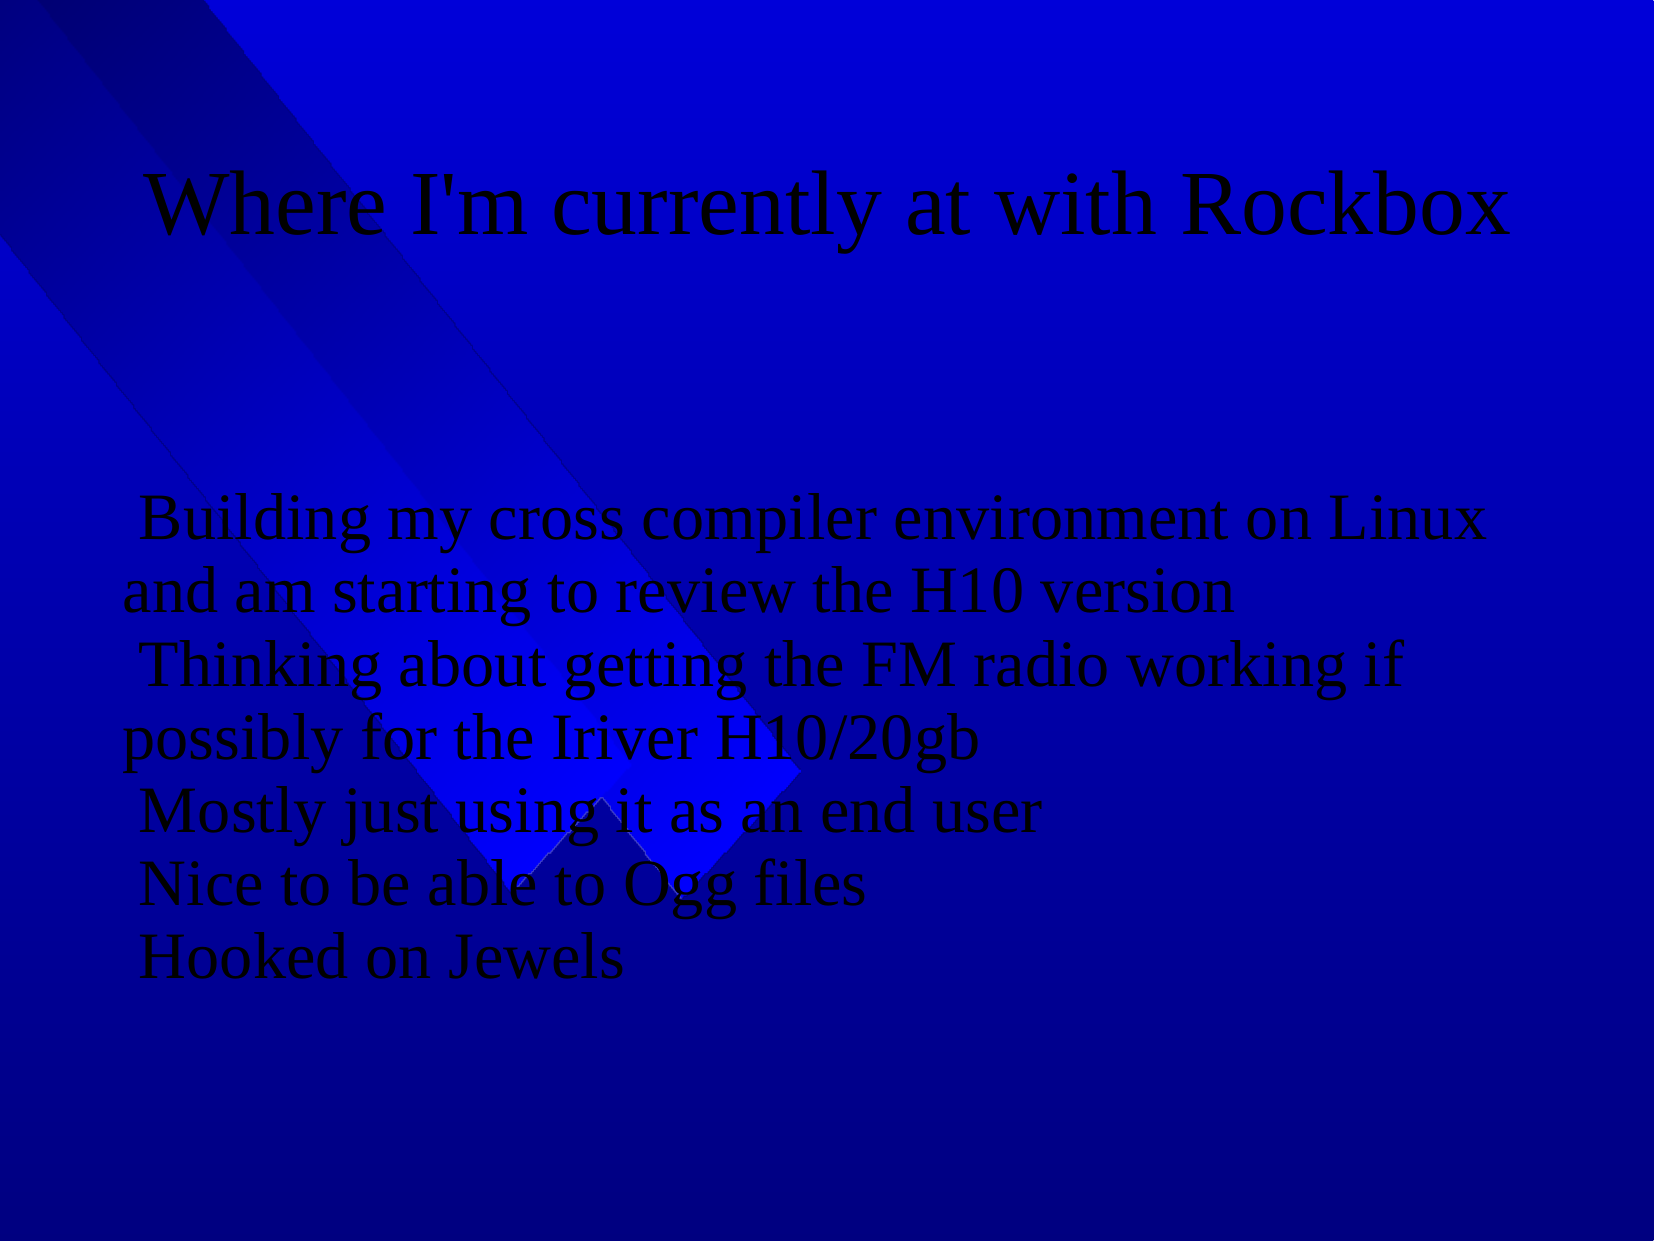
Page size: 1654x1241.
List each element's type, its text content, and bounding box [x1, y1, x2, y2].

subtitle Building my cross compiler environment on Linux and am starting to review the H10 version Thinking about getting the FM radio working if possibly for the Iriver H10/20gb Mostly just using it as an end user Nice to be able to Ogg files Hooked on Jewels [122, 346, 1535, 1128]
title Where I'm currently at with Rockbox [122, 99, 1535, 307]
